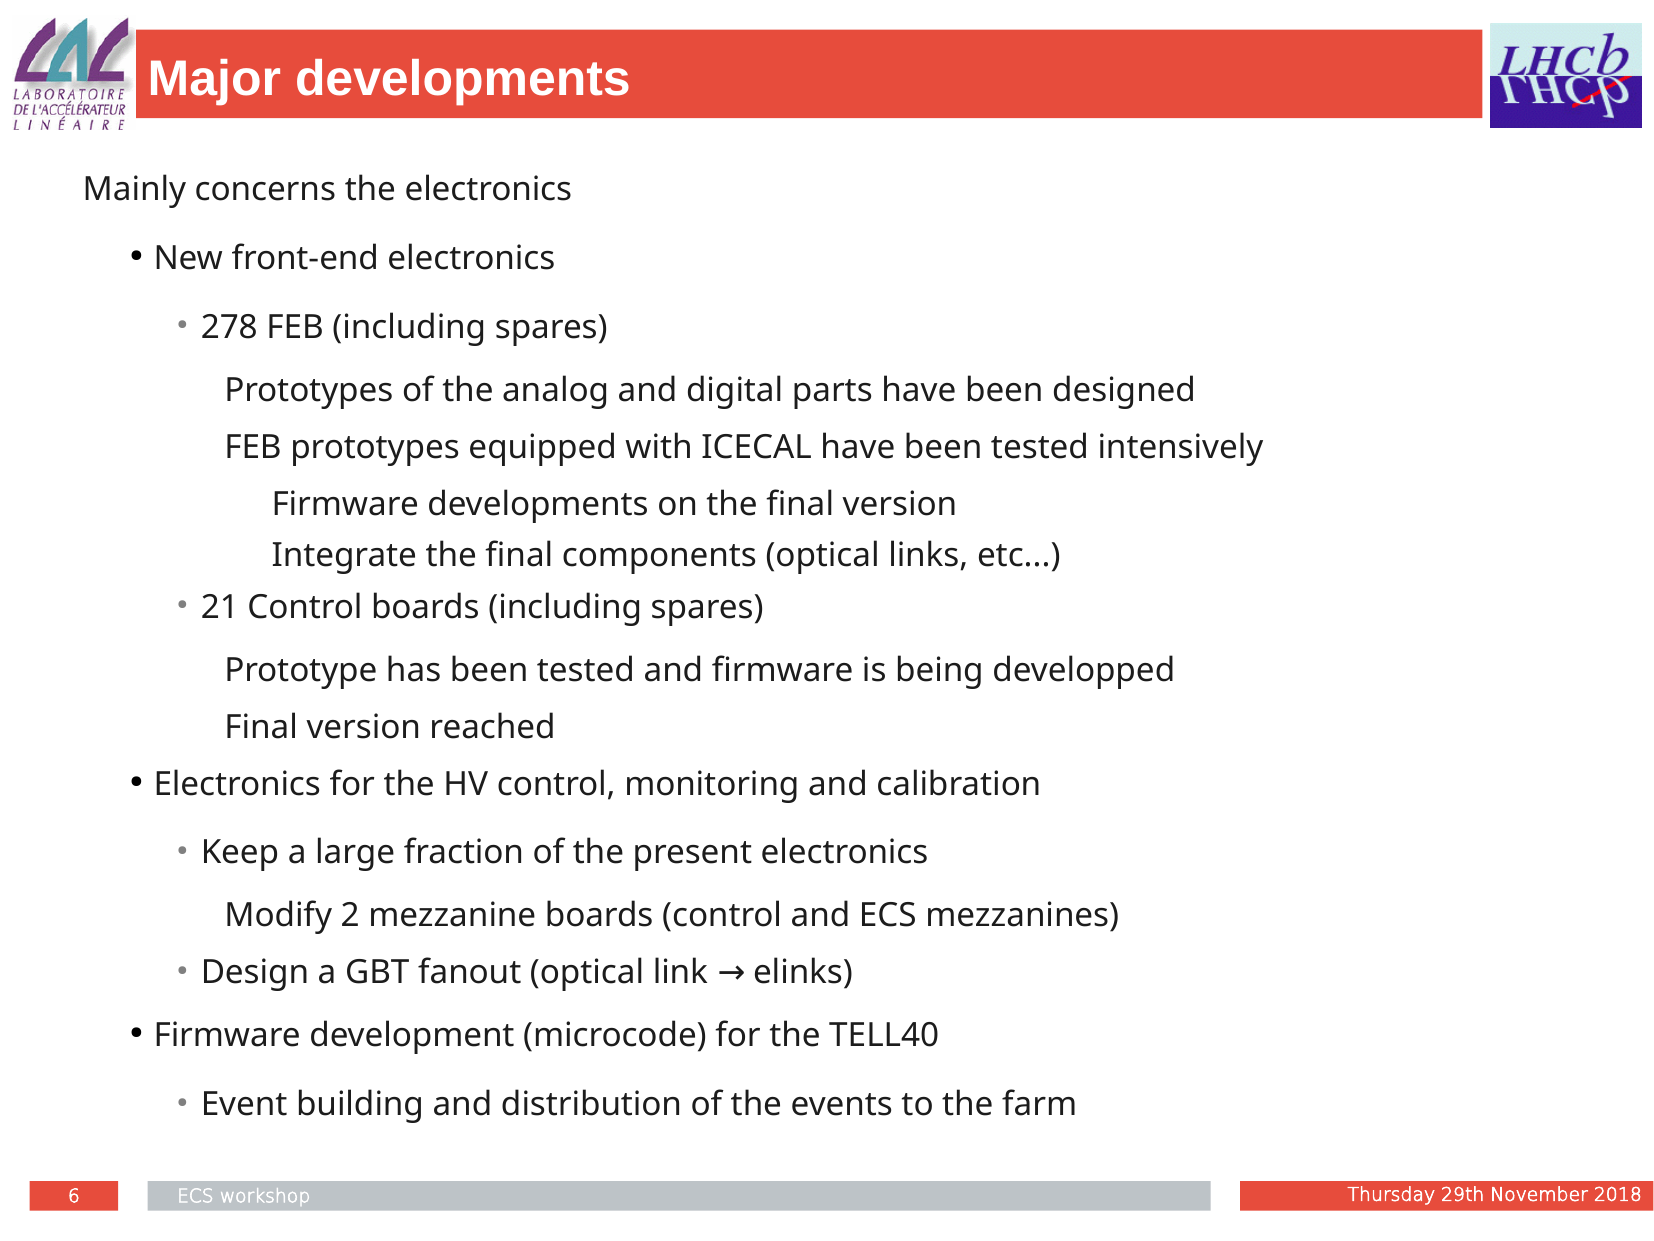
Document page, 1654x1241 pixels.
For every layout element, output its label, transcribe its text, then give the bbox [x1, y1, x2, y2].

list Mainly concerns the electronics New front-end electronics 278 FEB (including spares) Prototypes of the analog and digital parts have been designed FEB prototypes equipped with ICECAL have been tested intensively Firmware developments on the final version Integrate the final components (optical links, etc...) 21 Control boards (including spares) Prototype has been tested and firmware is being developped Final version reached Electronics for the HV control, monitoring and calibration Keep a large fraction of the present electronics Modify 2 mezzanine boards (control and ECS mezzanines) Design a GBT fanout (optical link → elinks) Firmware development (microcode) for the TELL40 Event building and distribution of the events to the farm [82, 165, 1571, 1158]
picture [1490, 23, 1642, 128]
title Major developments [147, 29, 1483, 107]
picture [12, 15, 136, 130]
